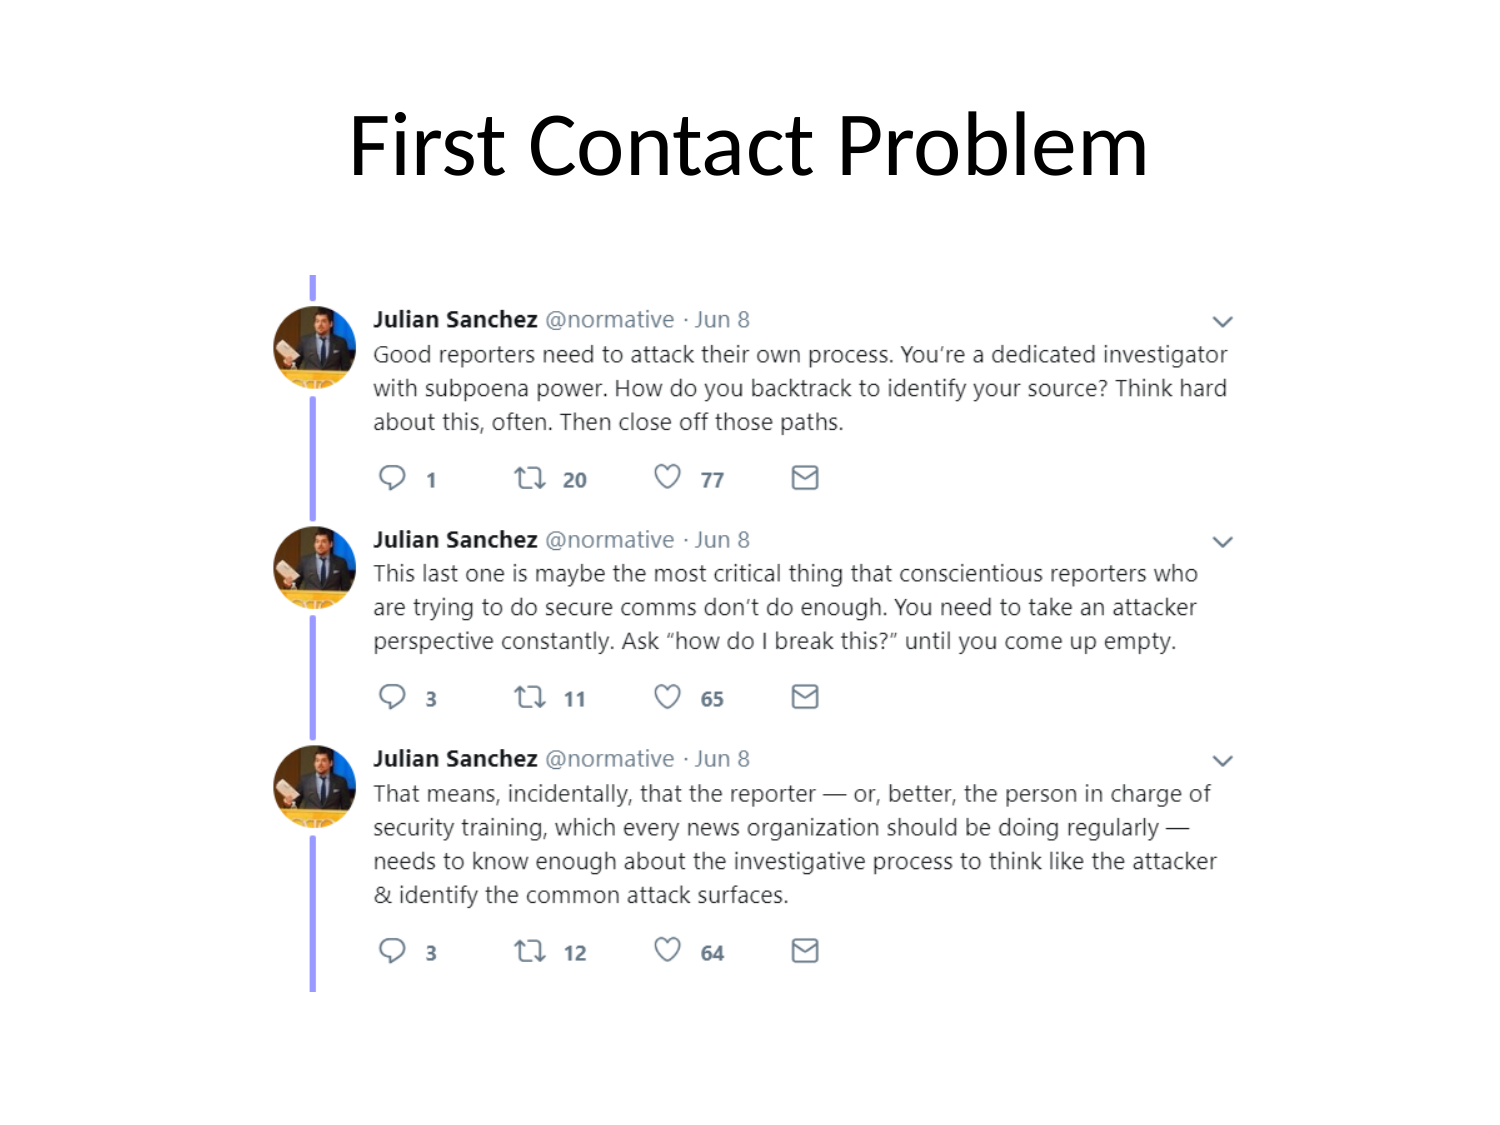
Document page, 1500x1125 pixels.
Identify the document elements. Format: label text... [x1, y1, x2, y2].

title First Contact Problem [75, 45, 1426, 233]
picture [236, 275, 1264, 992]
